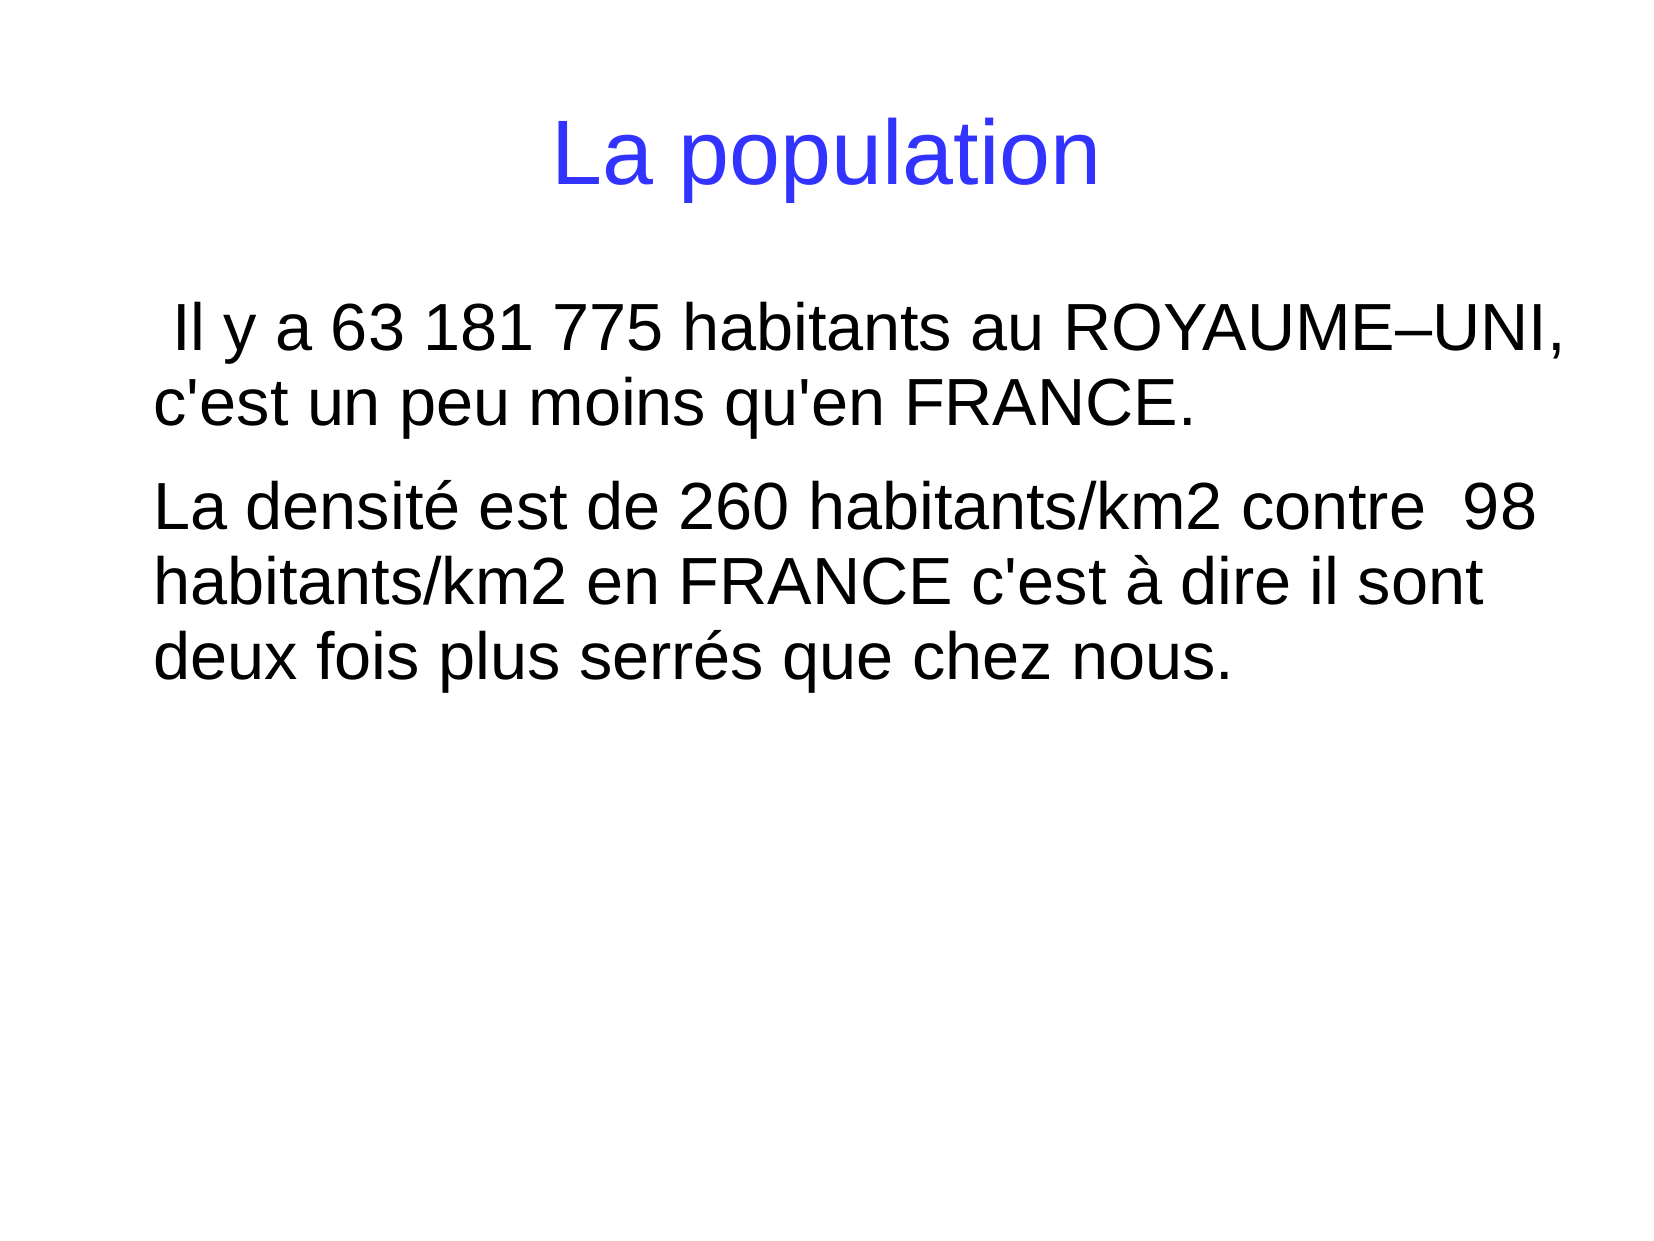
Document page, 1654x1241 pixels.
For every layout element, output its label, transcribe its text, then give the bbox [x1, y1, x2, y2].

list Il y a 63 181 775 habitants au ROYAUME–UNI, c'est un peu moins qu'en FRANCE. La densité est de 260 habitants/km2 contre 98 habitants/km2 en FRANCE c'est à dire il sont deux fois plus serrés que chez nous. [82, 290, 1571, 1109]
title La population [82, 49, 1571, 257]
